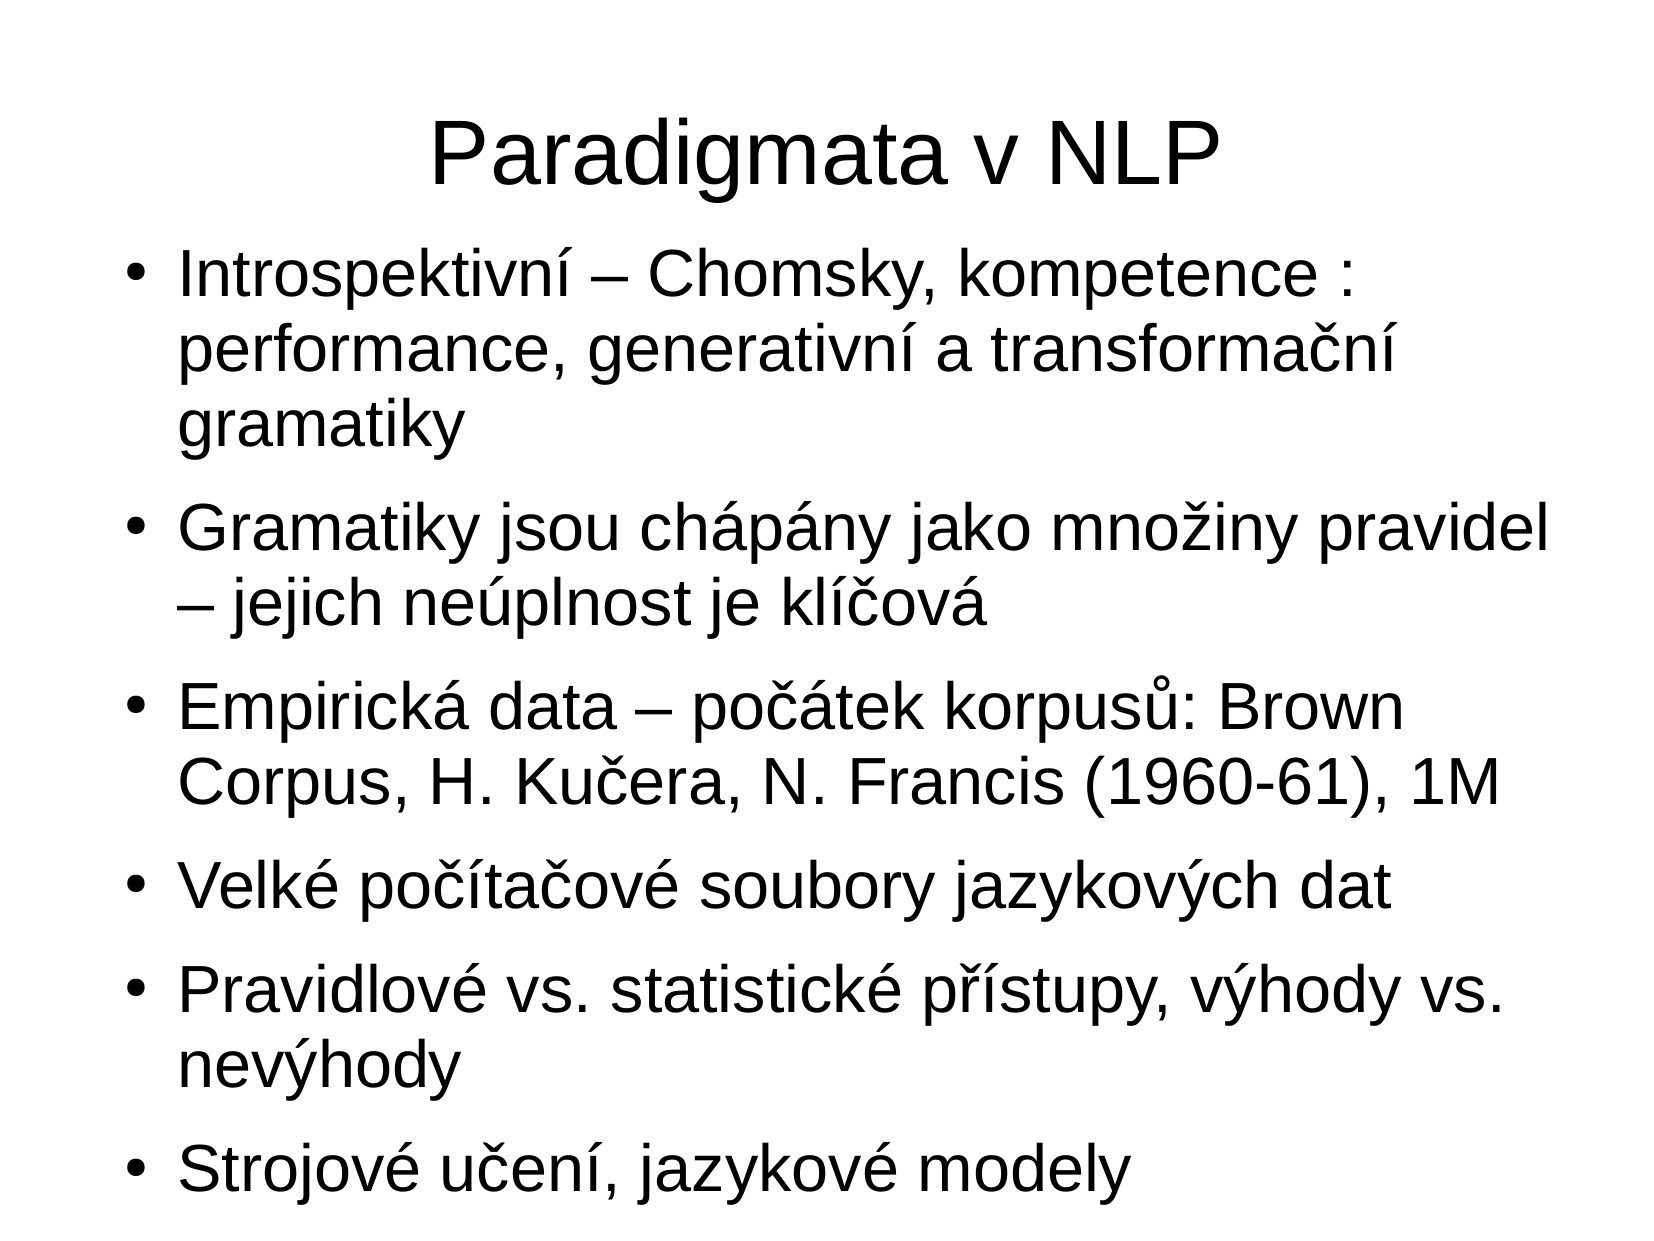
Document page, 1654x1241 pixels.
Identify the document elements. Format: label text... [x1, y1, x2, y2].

list Introspektivní – Chomsky, kompetence : performance, generativní a transformační gramatiky Gramatiky jsou chápány jako množiny pravidel – jejich neúplnost je klíčová Empirická data – počátek korpusů: Brown Corpus, H. Kučera, N. Francis (1960-61), 1M Velké počítačové soubory jazykových dat Pravidlové vs. statistické přístupy, výhody vs. nevýhody Strojové učení, jazykové modely [106, 236, 1595, 1207]
title Paradigmata v NLP [82, 49, 1571, 257]
